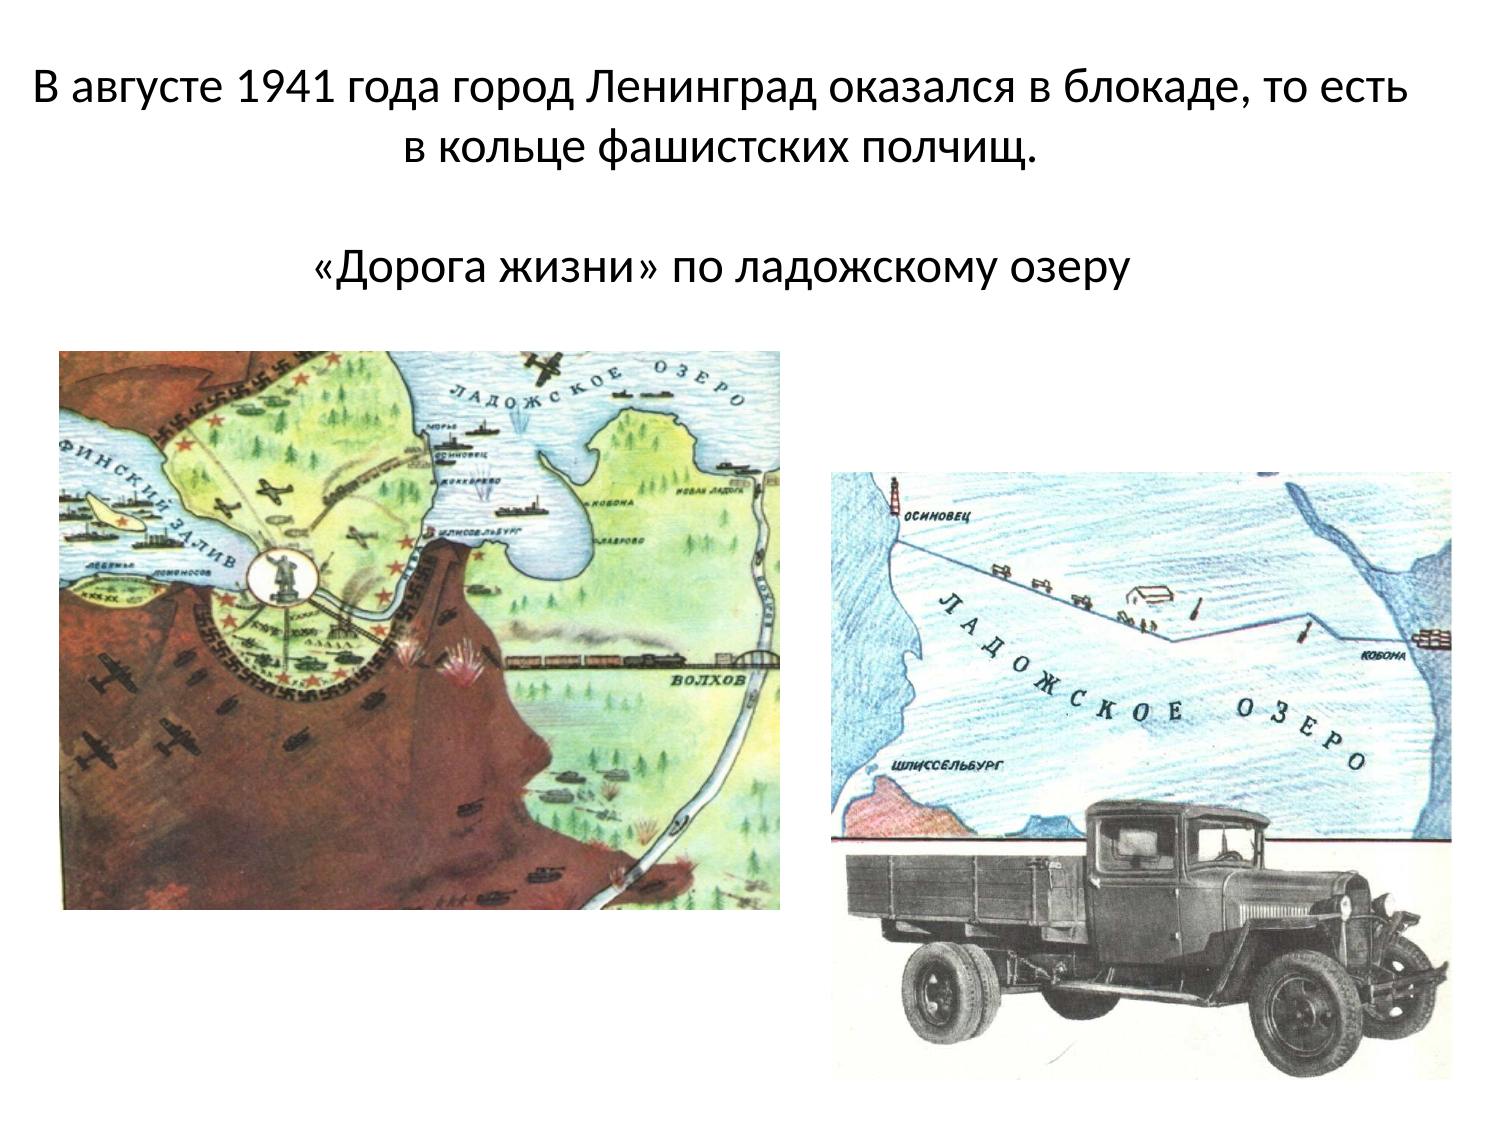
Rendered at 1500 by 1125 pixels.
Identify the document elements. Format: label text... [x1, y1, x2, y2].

picture [59, 351, 780, 910]
picture [831, 472, 1453, 1080]
title В августе 1941 года город Ленинград оказался в блокаде, то есть в кольце фашистских полчищ. «Дорога жизни» по ладожскому озеру [0, 45, 1442, 352]
